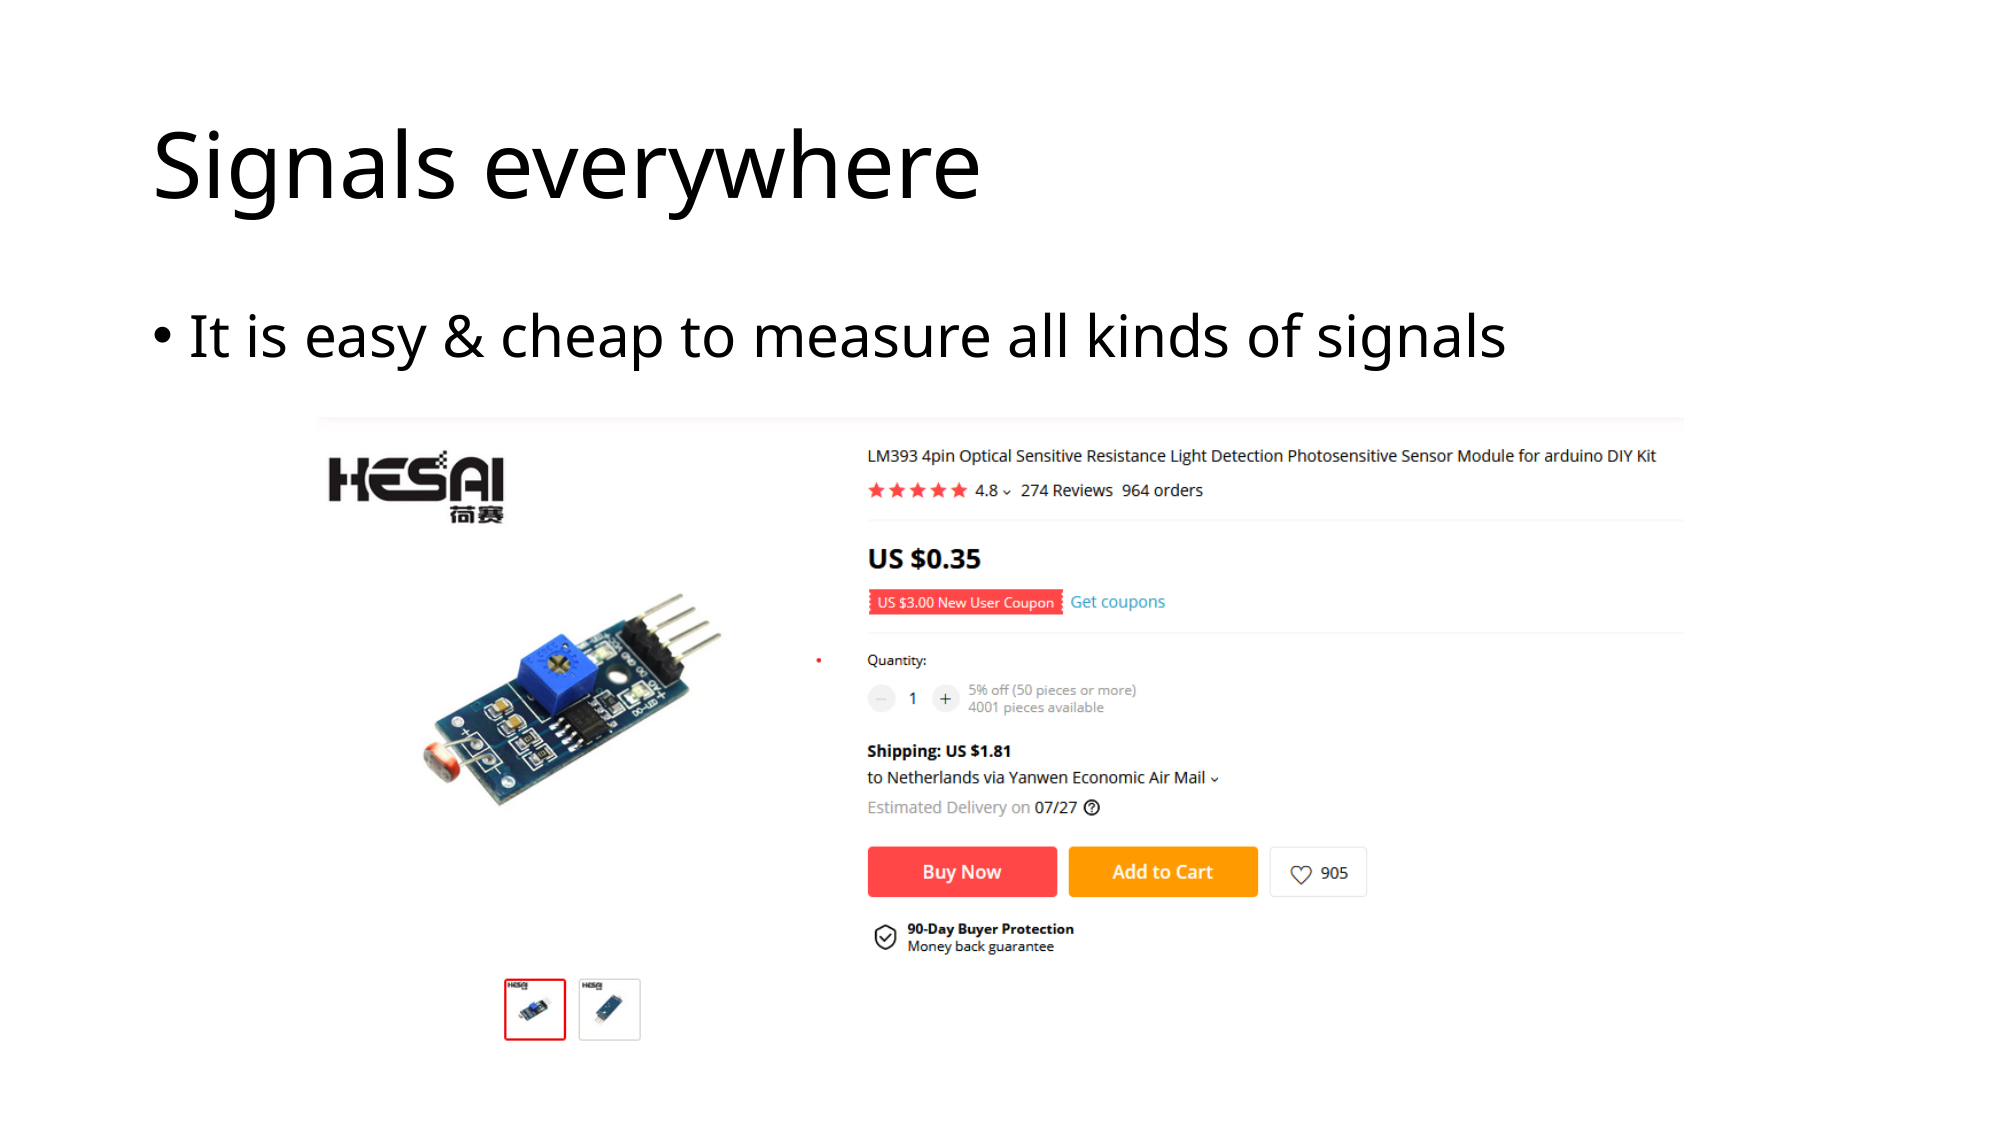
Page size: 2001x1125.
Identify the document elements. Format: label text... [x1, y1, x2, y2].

list It is easy & cheap to measure all kinds of signals [137, 299, 1863, 1014]
picture [316, 417, 1684, 1066]
title Signals everywhere [137, 59, 1863, 278]
